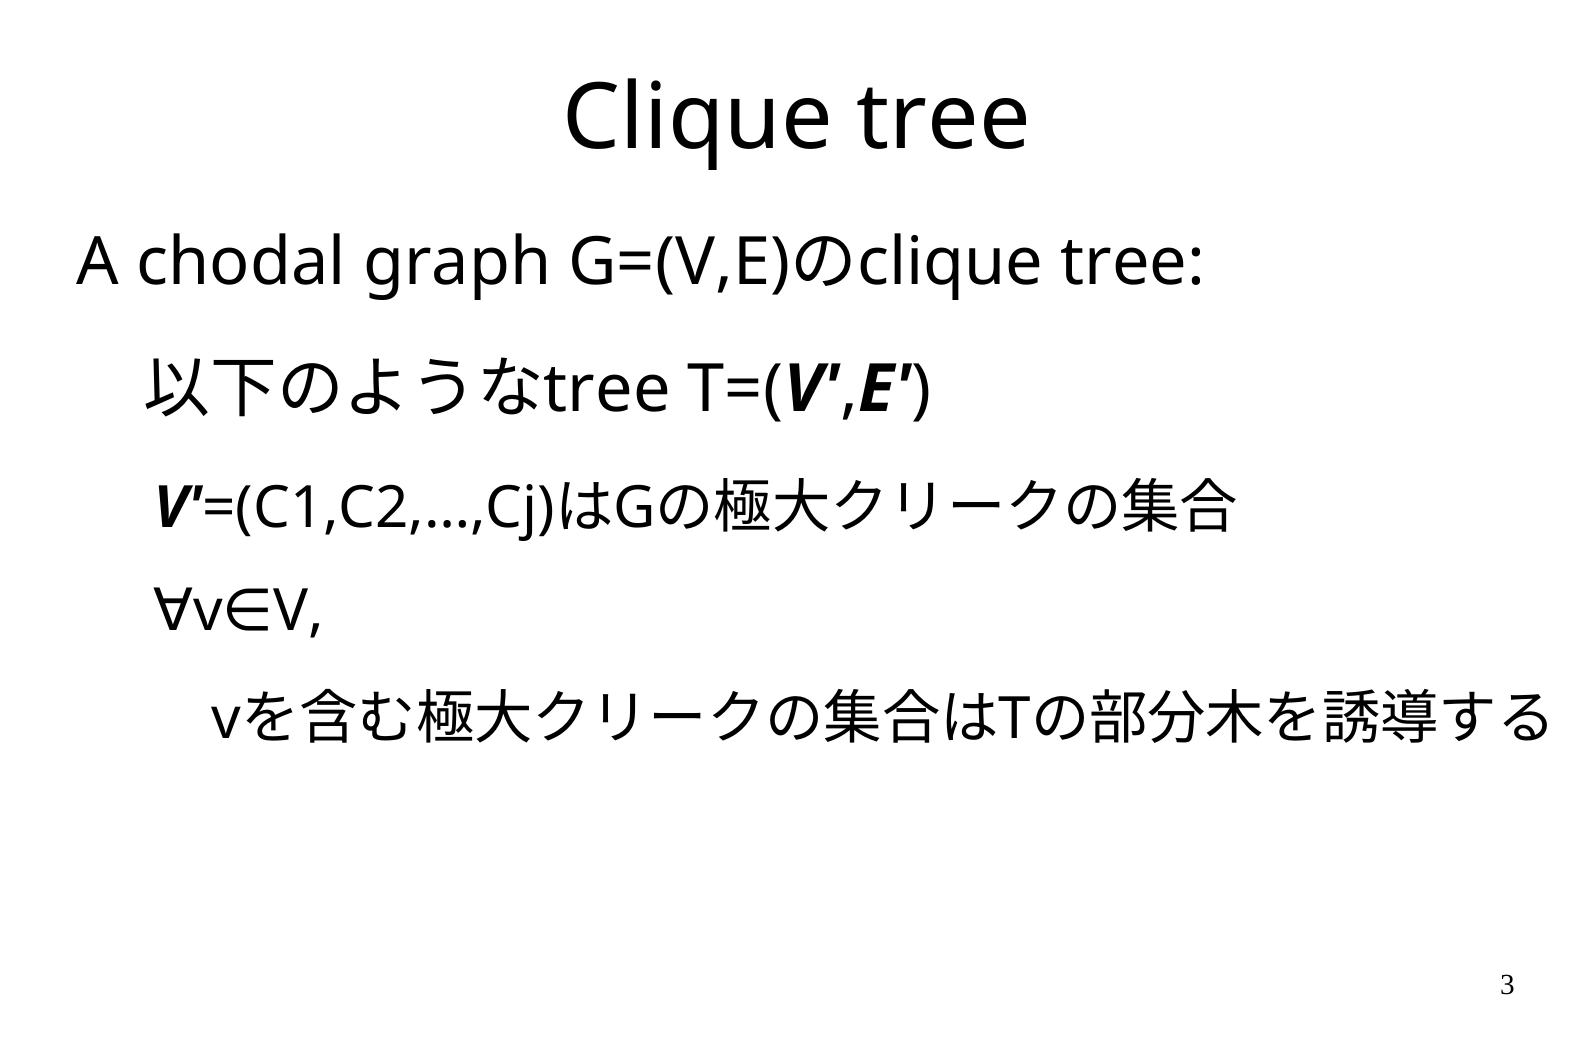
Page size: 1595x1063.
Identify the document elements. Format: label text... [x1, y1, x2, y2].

list A chodal graph G=(V,E)のclique tree: 以下のようなtree T=(V',E') V'=(C1,C2,…,Cj)はGの極大クリークの集合 ∀v∈V, vを含む極大クリークの集合はTの部分木を誘導する [59, 207, 1565, 646]
title Clique tree [79, 49, 1515, 178]
